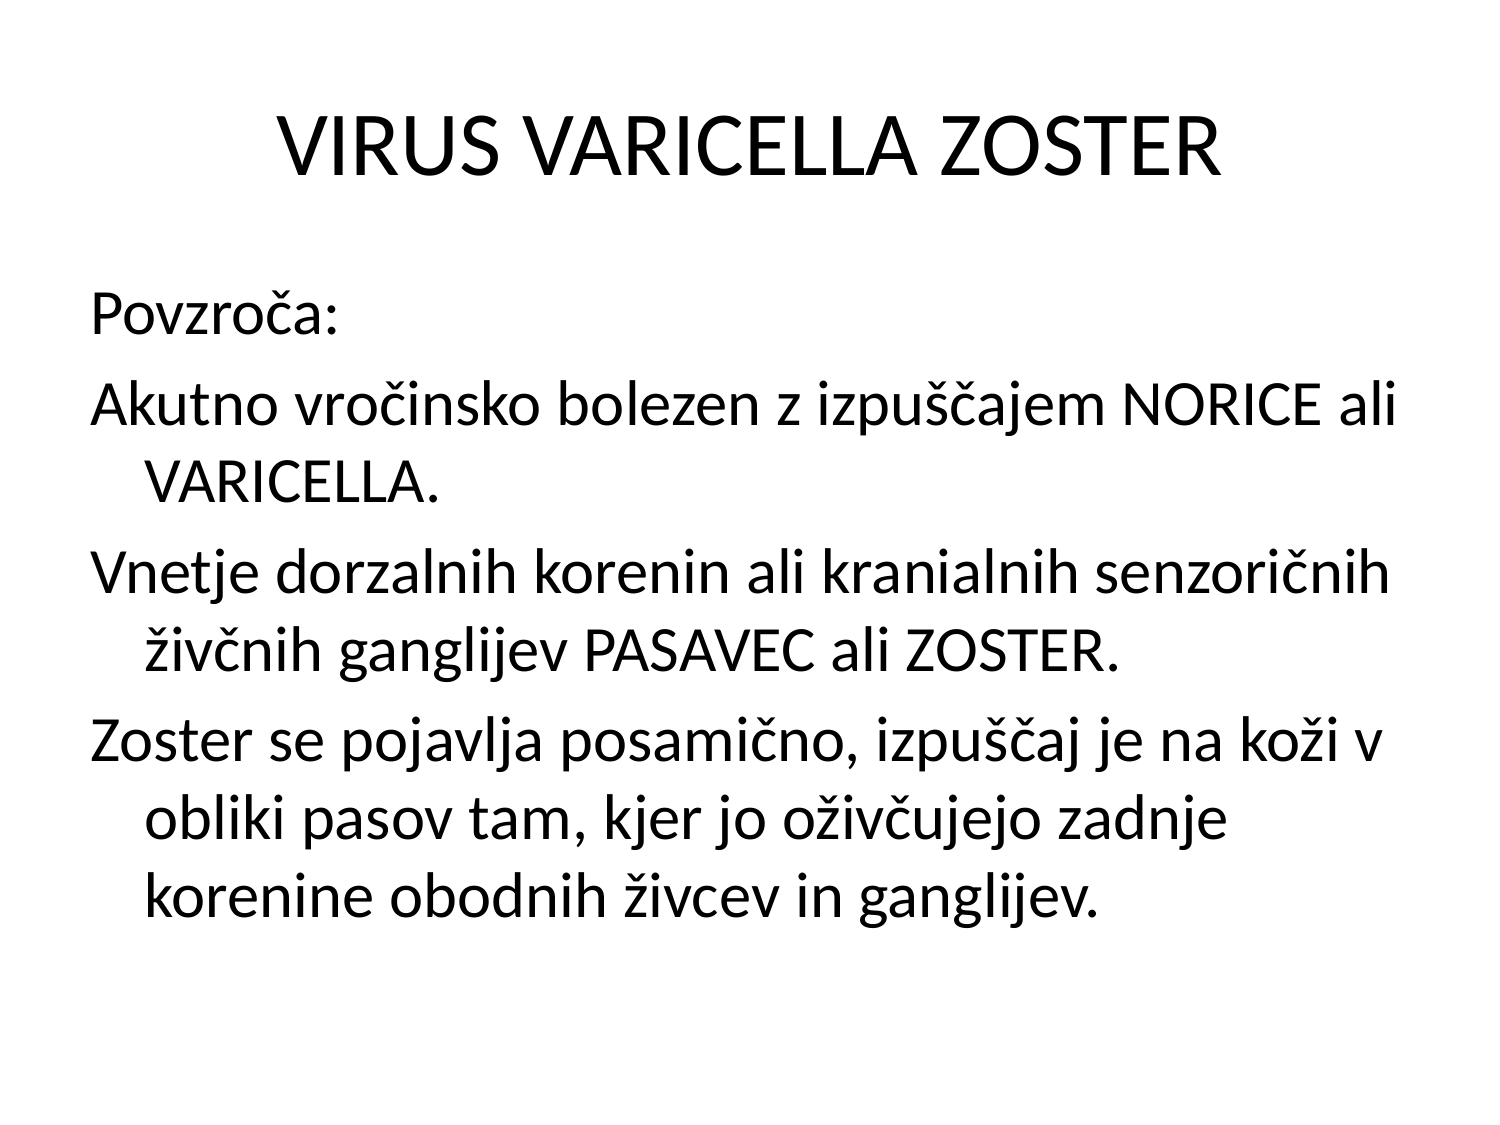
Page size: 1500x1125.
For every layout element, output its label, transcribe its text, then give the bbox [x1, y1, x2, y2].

list Povzroča: Akutno vročinsko bolezen z izpuščajem NORICE ali VARICELLA. Vnetje dorzalnih korenin ali kranialnih senzoričnih živčnih ganglijev PASAVEC ali ZOSTER. Zoster se pojavlja posamično, izpuščaj je na koži v obliki pasov tam, kjer jo oživčujejo zadnje korenine obodnih živcev in ganglijev. [75, 262, 1425, 1005]
title VIRUS VARICELLA ZOSTER [75, 45, 1425, 233]
